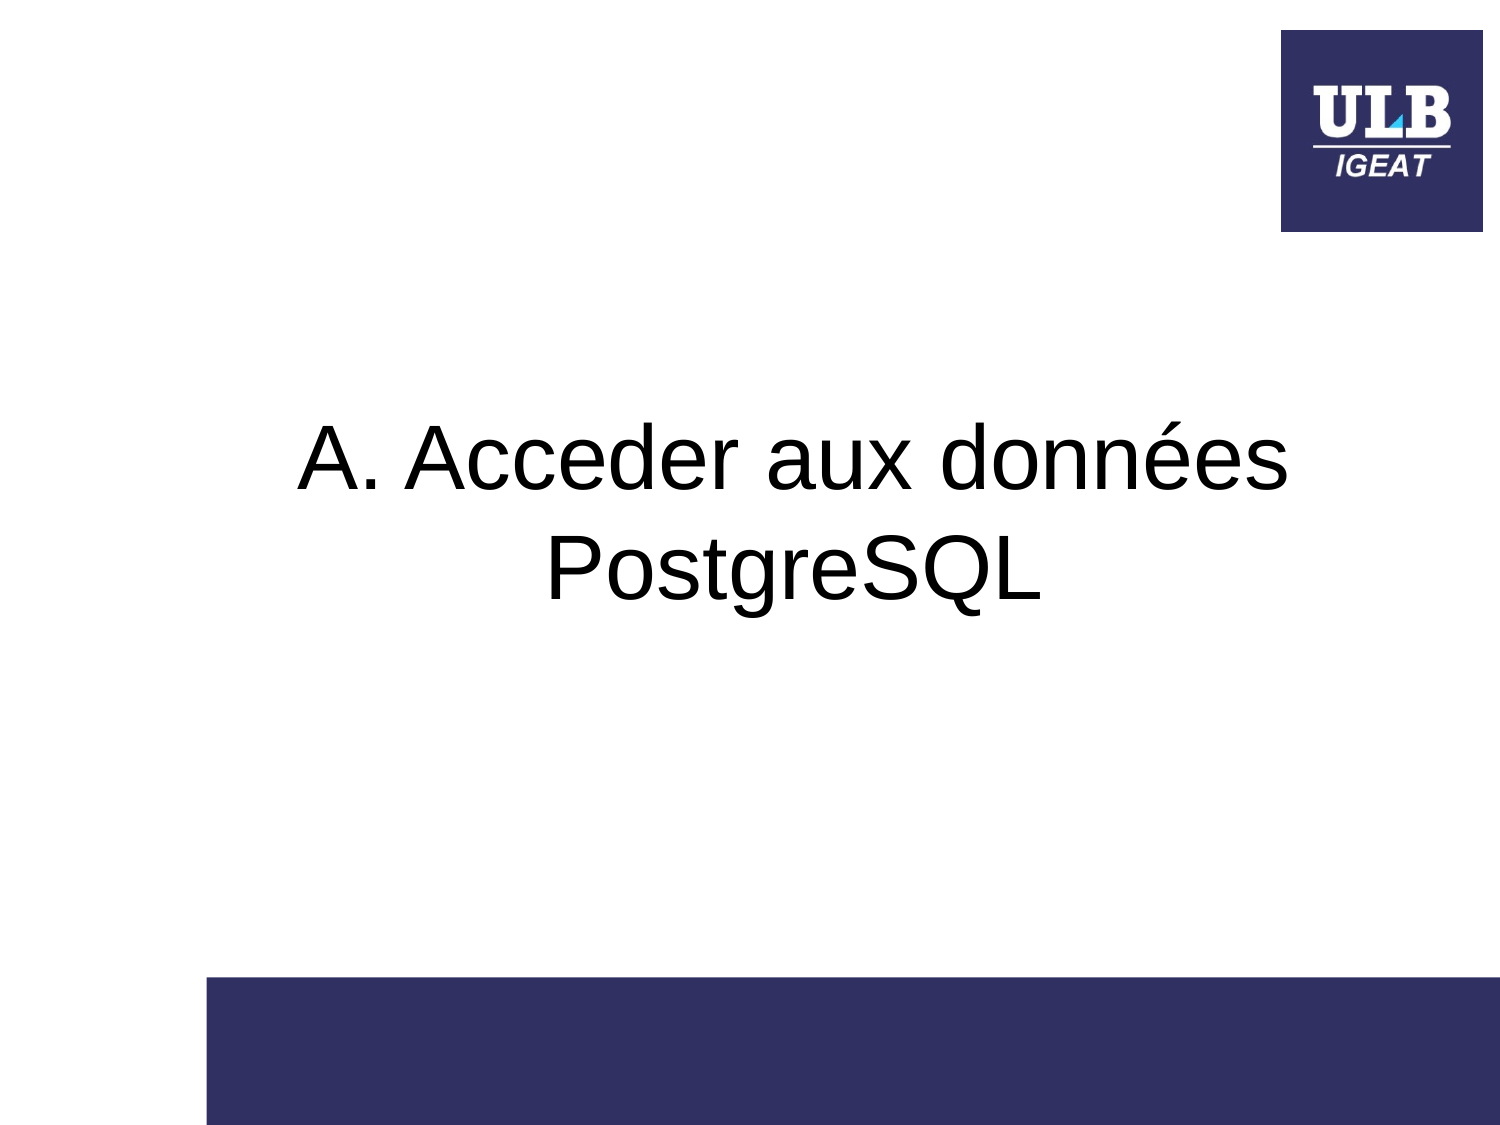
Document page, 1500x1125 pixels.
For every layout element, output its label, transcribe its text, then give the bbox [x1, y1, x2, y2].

text_box A. Acceder aux données PostgreSQL [236, 231, 1353, 894]
picture [1281, 30, 1483, 232]
